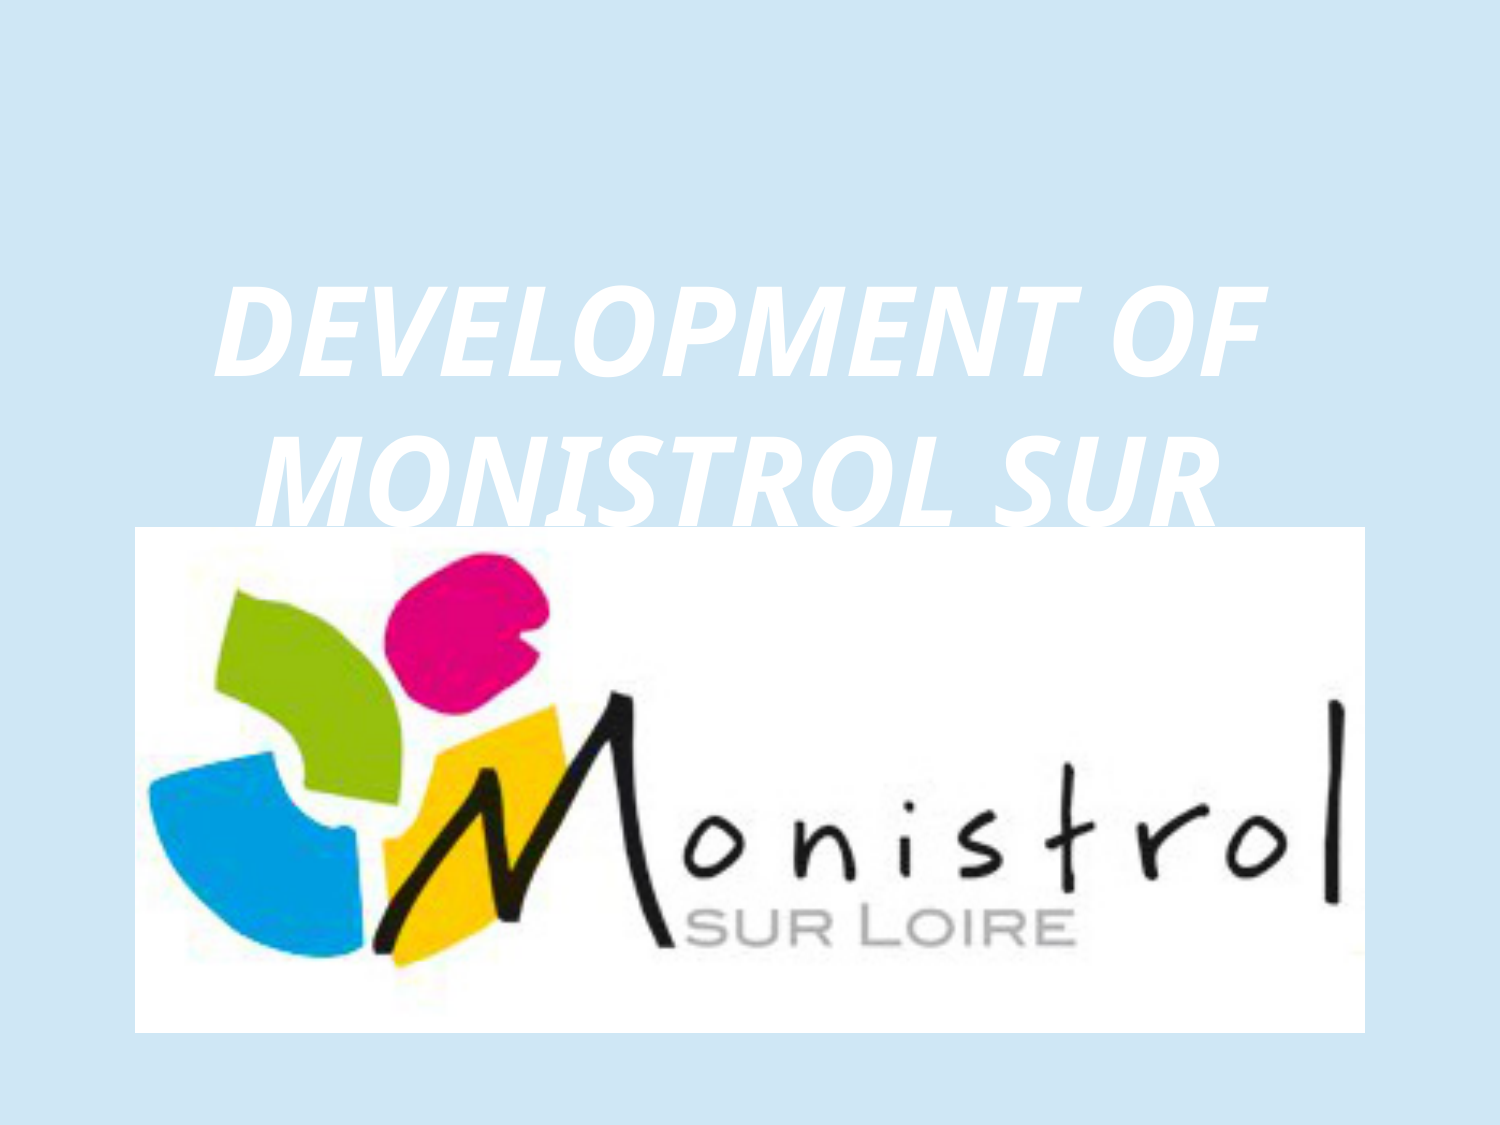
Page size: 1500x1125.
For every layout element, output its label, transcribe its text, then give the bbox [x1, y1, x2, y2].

picture [135, 527, 1365, 1033]
title DEVELOPMENT OF MONISTROL SUR LOIRE [100, 243, 1376, 485]
